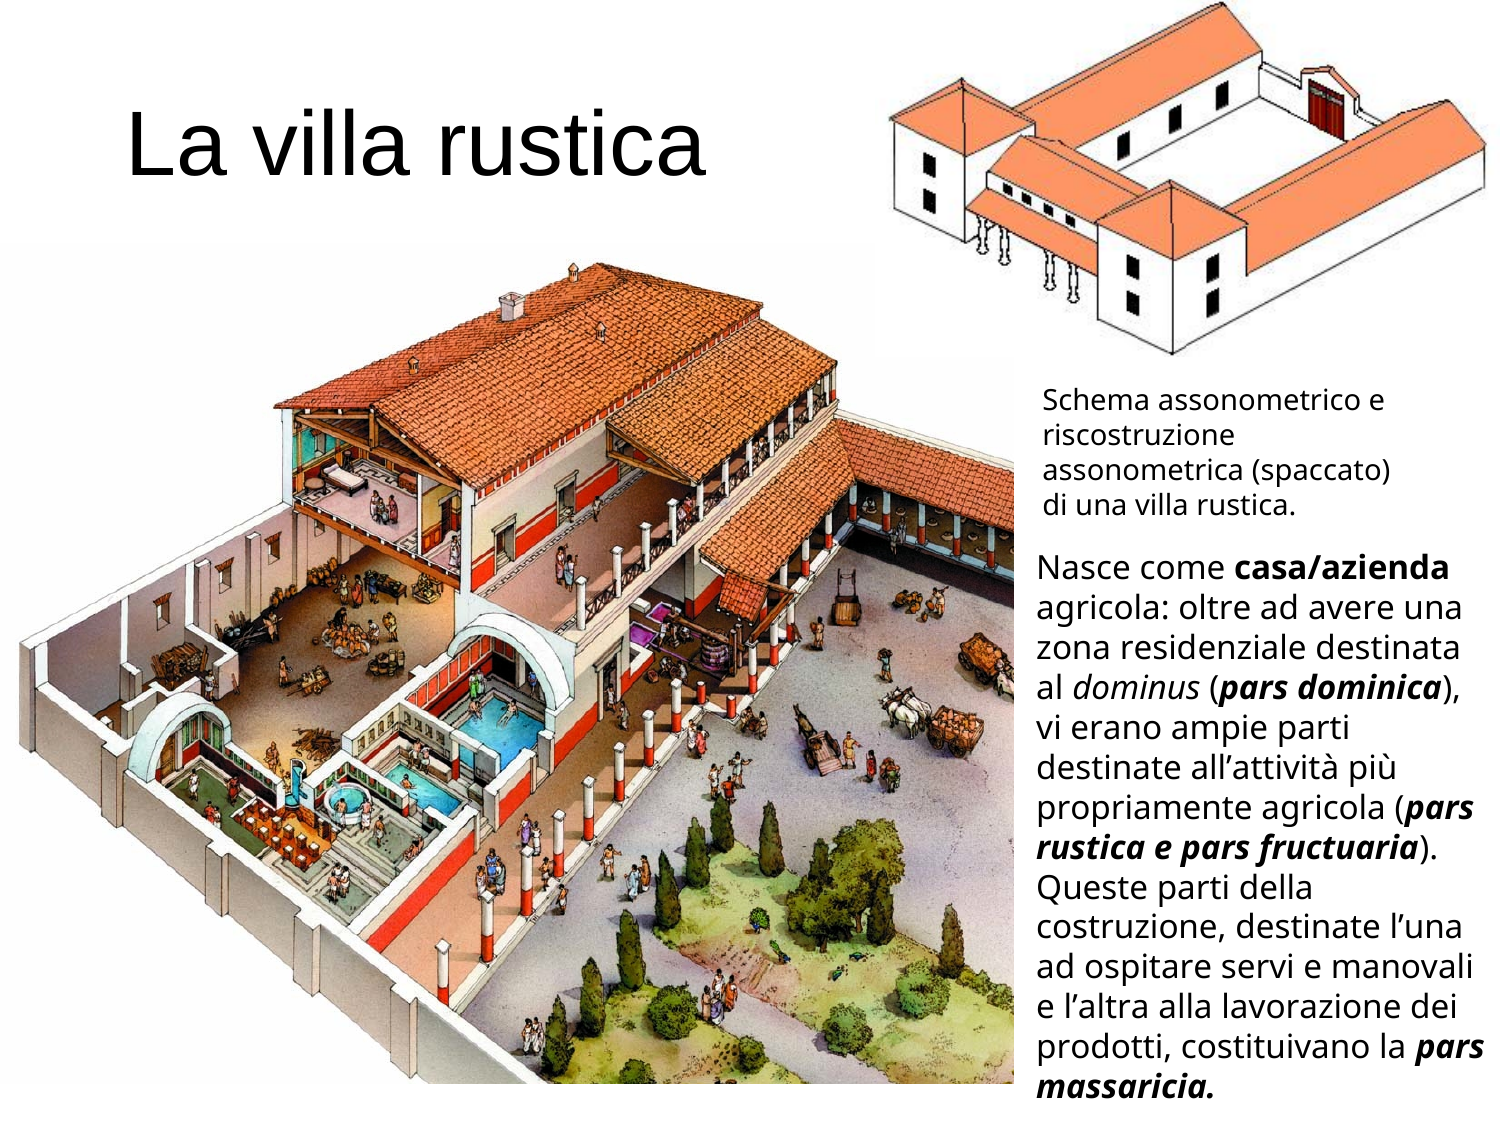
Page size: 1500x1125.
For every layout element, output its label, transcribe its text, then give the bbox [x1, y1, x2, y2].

picture [0, 0, 1500, 1084]
text_box Nasce come casa/azienda agricola: oltre ad avere una zona residenziale destinata al dominus (pars dominica), vi erano ampie parti destinate all’attività più propriamente agricola (pars rustica e pars fructuaria). Queste parti della costruzione, destinate l’una ad ospitare servi e manovali e l’altra alla lavorazione dei prodotti, costituivano la pars massaricia. [1021, 538, 1500, 1114]
text_box Schema assonometrico e riscostruzione assonometrica (spaccato) di una villa rustica. [1027, 373, 1430, 529]
title La villa rustica [75, 45, 875, 233]
